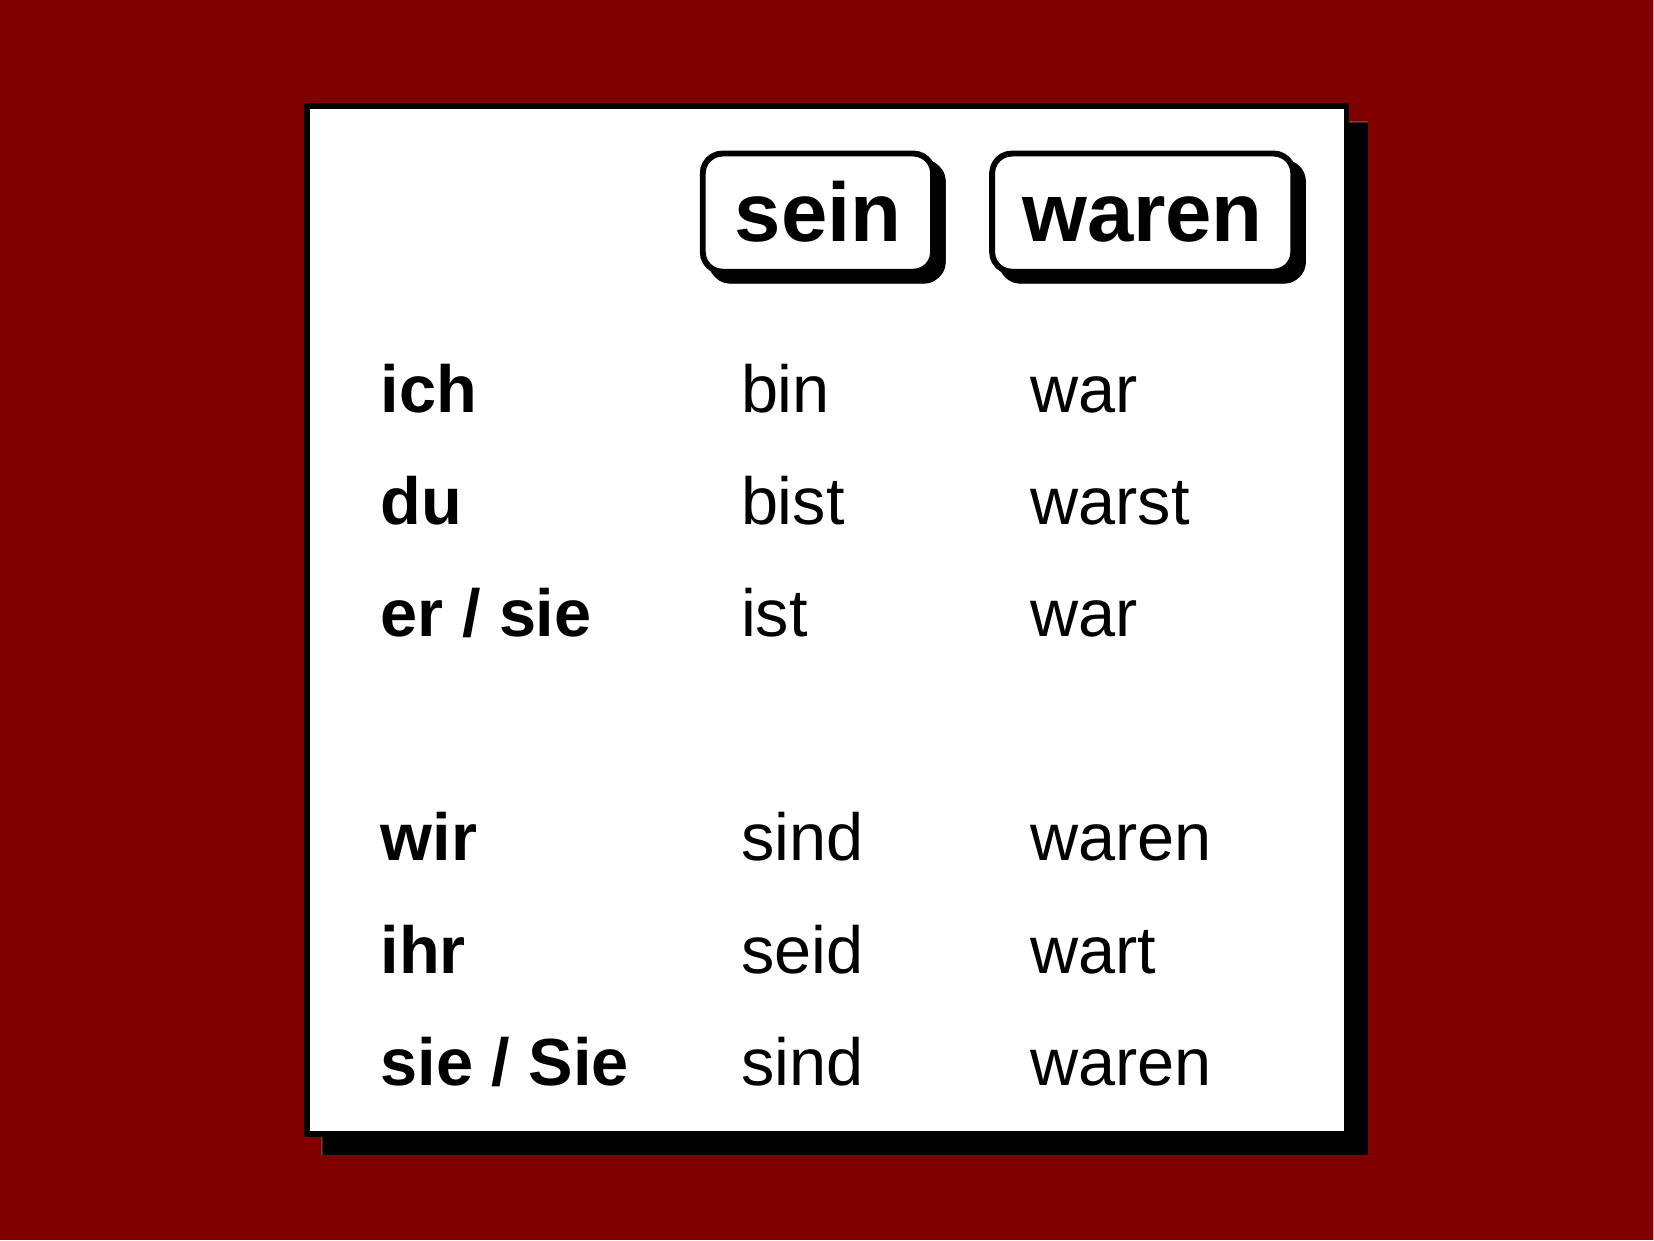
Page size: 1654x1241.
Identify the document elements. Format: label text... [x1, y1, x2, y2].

text_box bin bist ist sind seid sind [726, 307, 1015, 1100]
text_box war warst war waren wart waren [1015, 307, 1312, 1100]
text_box [307, 106, 1347, 1134]
text_box sein [702, 153, 934, 272]
text_box ich du er / sie wir ihr sie / Sie [366, 307, 662, 1100]
text_box waren [992, 153, 1294, 272]
